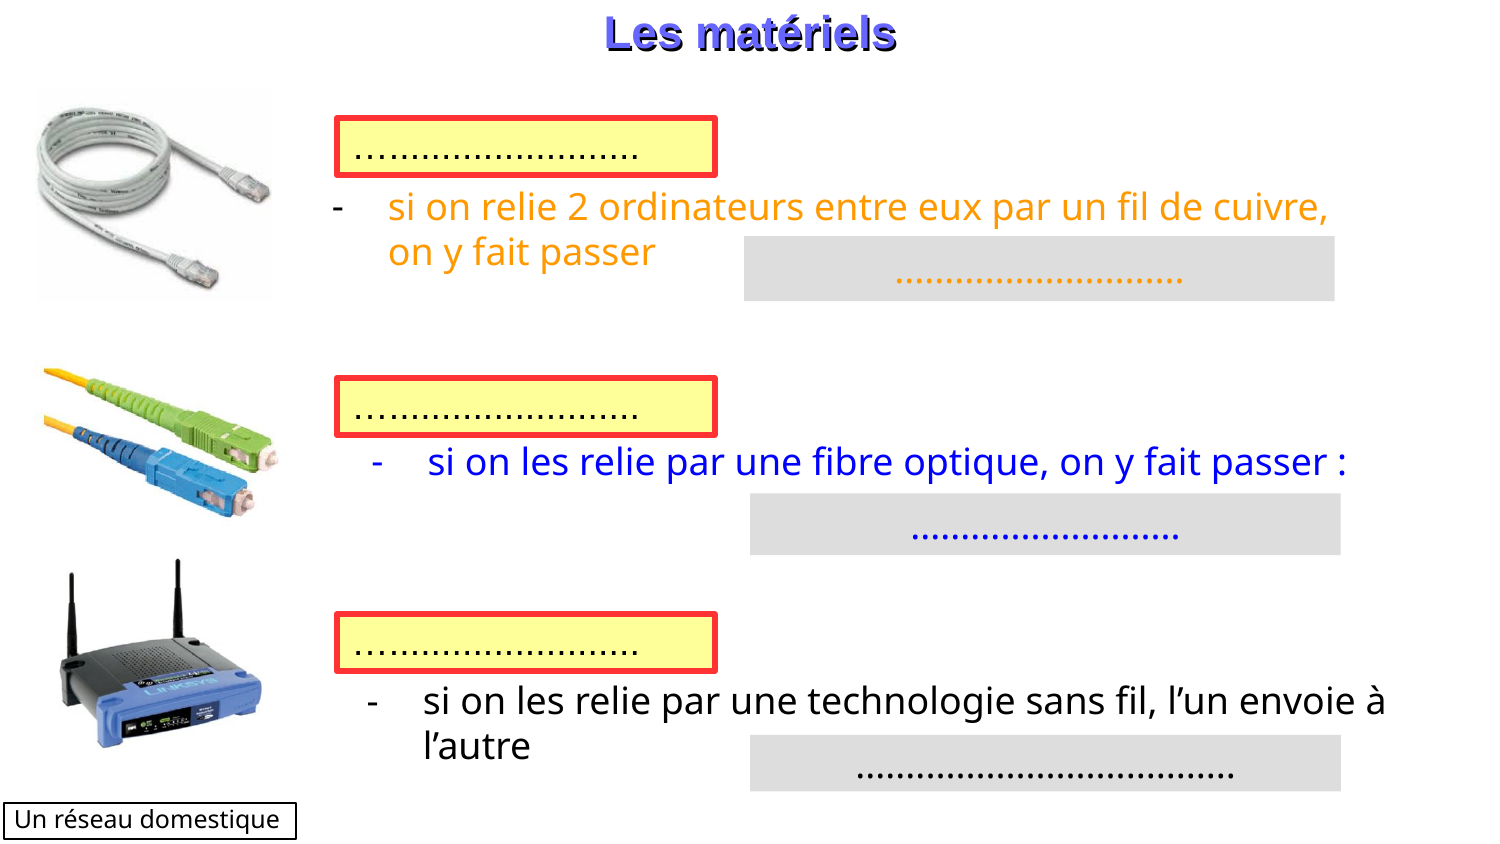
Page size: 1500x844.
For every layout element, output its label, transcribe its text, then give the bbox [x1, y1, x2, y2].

text_box Un réseau domestique [0, 792, 299, 844]
text_box …........................ [336, 378, 715, 435]
picture [35, 88, 272, 302]
text_box si on les relie par une fibre optique, on y fait passer : [337, 413, 1393, 508]
text_box ...................................... [750, 734, 1341, 792]
text_box ........................... [750, 493, 1341, 556]
text_box …........................ [336, 614, 715, 672]
text_box si on relie 2 ordinateurs entre eux par un fil de cuivre, on y fait passer [297, 189, 1400, 267]
text_box ............................. [744, 267, 1335, 302]
text_box si on les relie par une technologie sans fil, l’un envoie à l’autre [332, 683, 1500, 761]
picture [23, 318, 296, 756]
text_box Les matériels [0, 0, 1500, 68]
text_box …........................ [336, 118, 715, 175]
